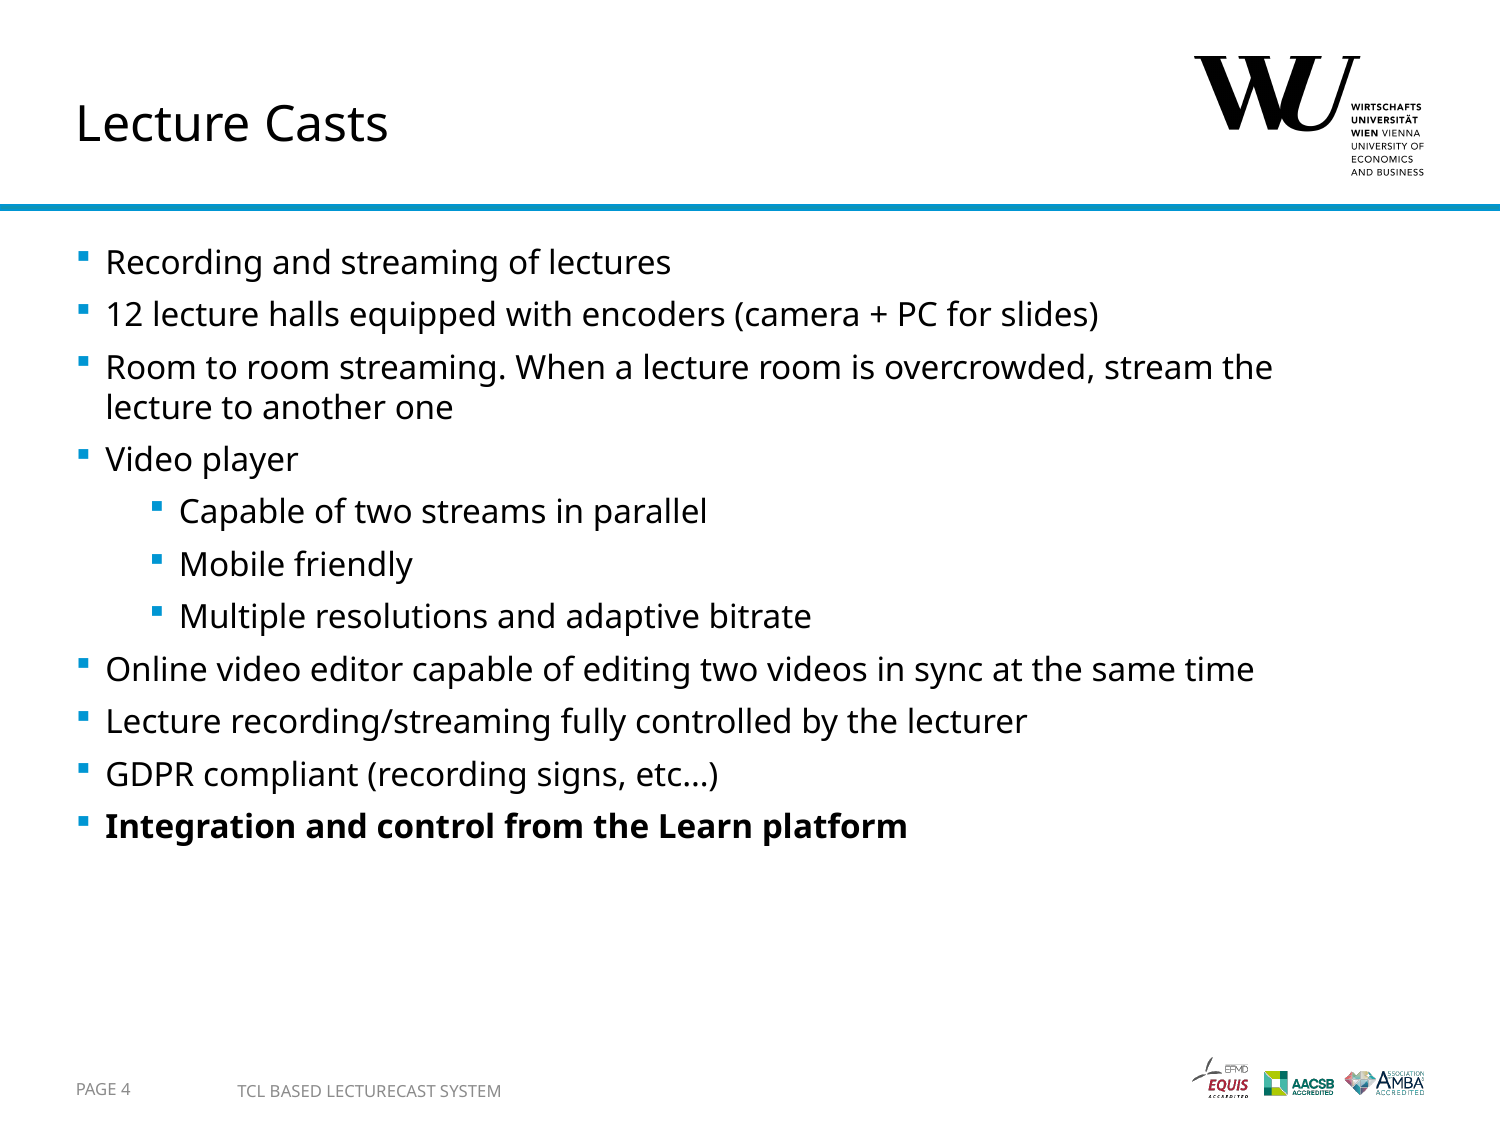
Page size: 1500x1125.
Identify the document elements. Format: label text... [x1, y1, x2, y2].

picture [1194, 56, 1424, 178]
picture [1192, 1057, 1424, 1098]
slide_number Page <número> [75, 1065, 223, 1117]
footer Tcl based lecturecast system [223, 1065, 750, 1117]
title Lecture Casts [75, 36, 1134, 206]
list Recording and streaming of lectures 12 lecture halls equipped with encoders (camera + PC for slides) Room to room streaming. When a lecture room is overcrowded, stream the lecture to another one Video player Capable of two streams in parallel Mobile friendly Multiple resolutions and adaptive bitrate Online video editor capable of editing two videos in sync at the same time Lecture recording/streaming fully controlled by the lecturer GDPR compliant (recording signs, etc…) Integration and control from the Learn platform [75, 233, 1349, 993]
